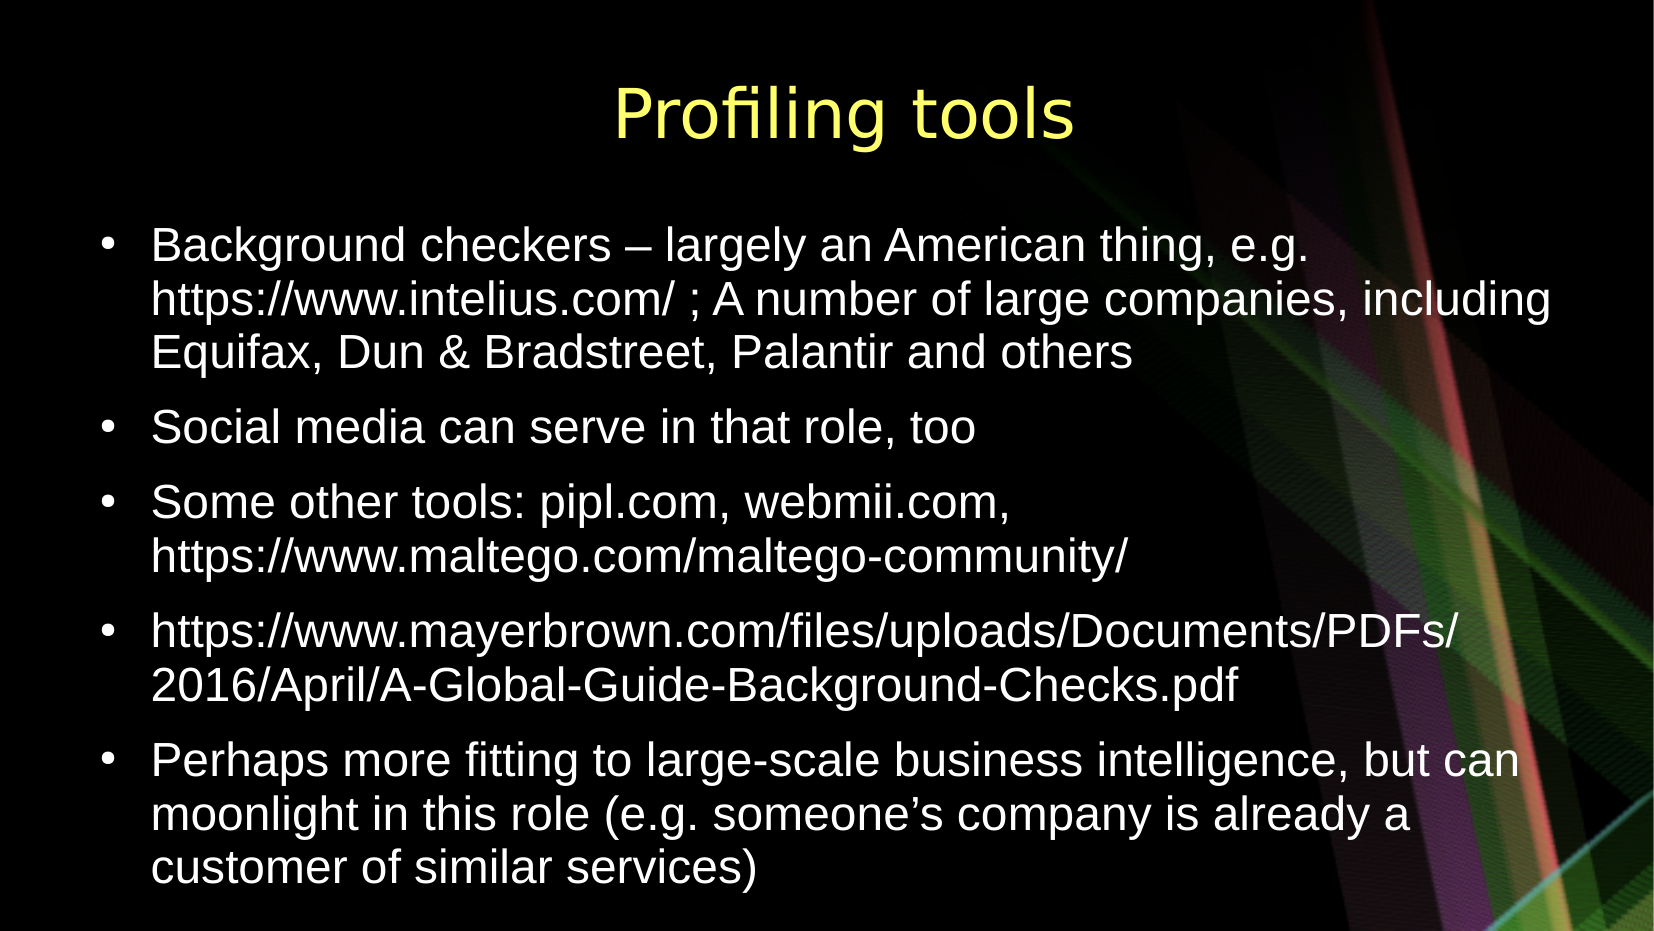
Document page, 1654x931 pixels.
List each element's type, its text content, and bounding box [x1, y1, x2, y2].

title Profiling tools [82, 37, 1607, 193]
picture [0, 0, 1654, 931]
list Background checkers – largely an American thing, e.g. https://www.intelius.com/ ; A number of large companies, including Equifax, Dun & Bradstreet, Palantir and others Social media can serve in that role, too Some other tools: pipl.com, webmii.com, https://www.maltego.com/maltego-community/ https://www.mayerbrown.com/files/uploads/Documents/PDFs/2016/April/A-Global-Guide-Background-Checks.pdf Perhaps more fitting to large-scale business intelligence, but can moonlight in this role (e.g. someone’s company is already a customer of similar services) [82, 217, 1607, 898]
